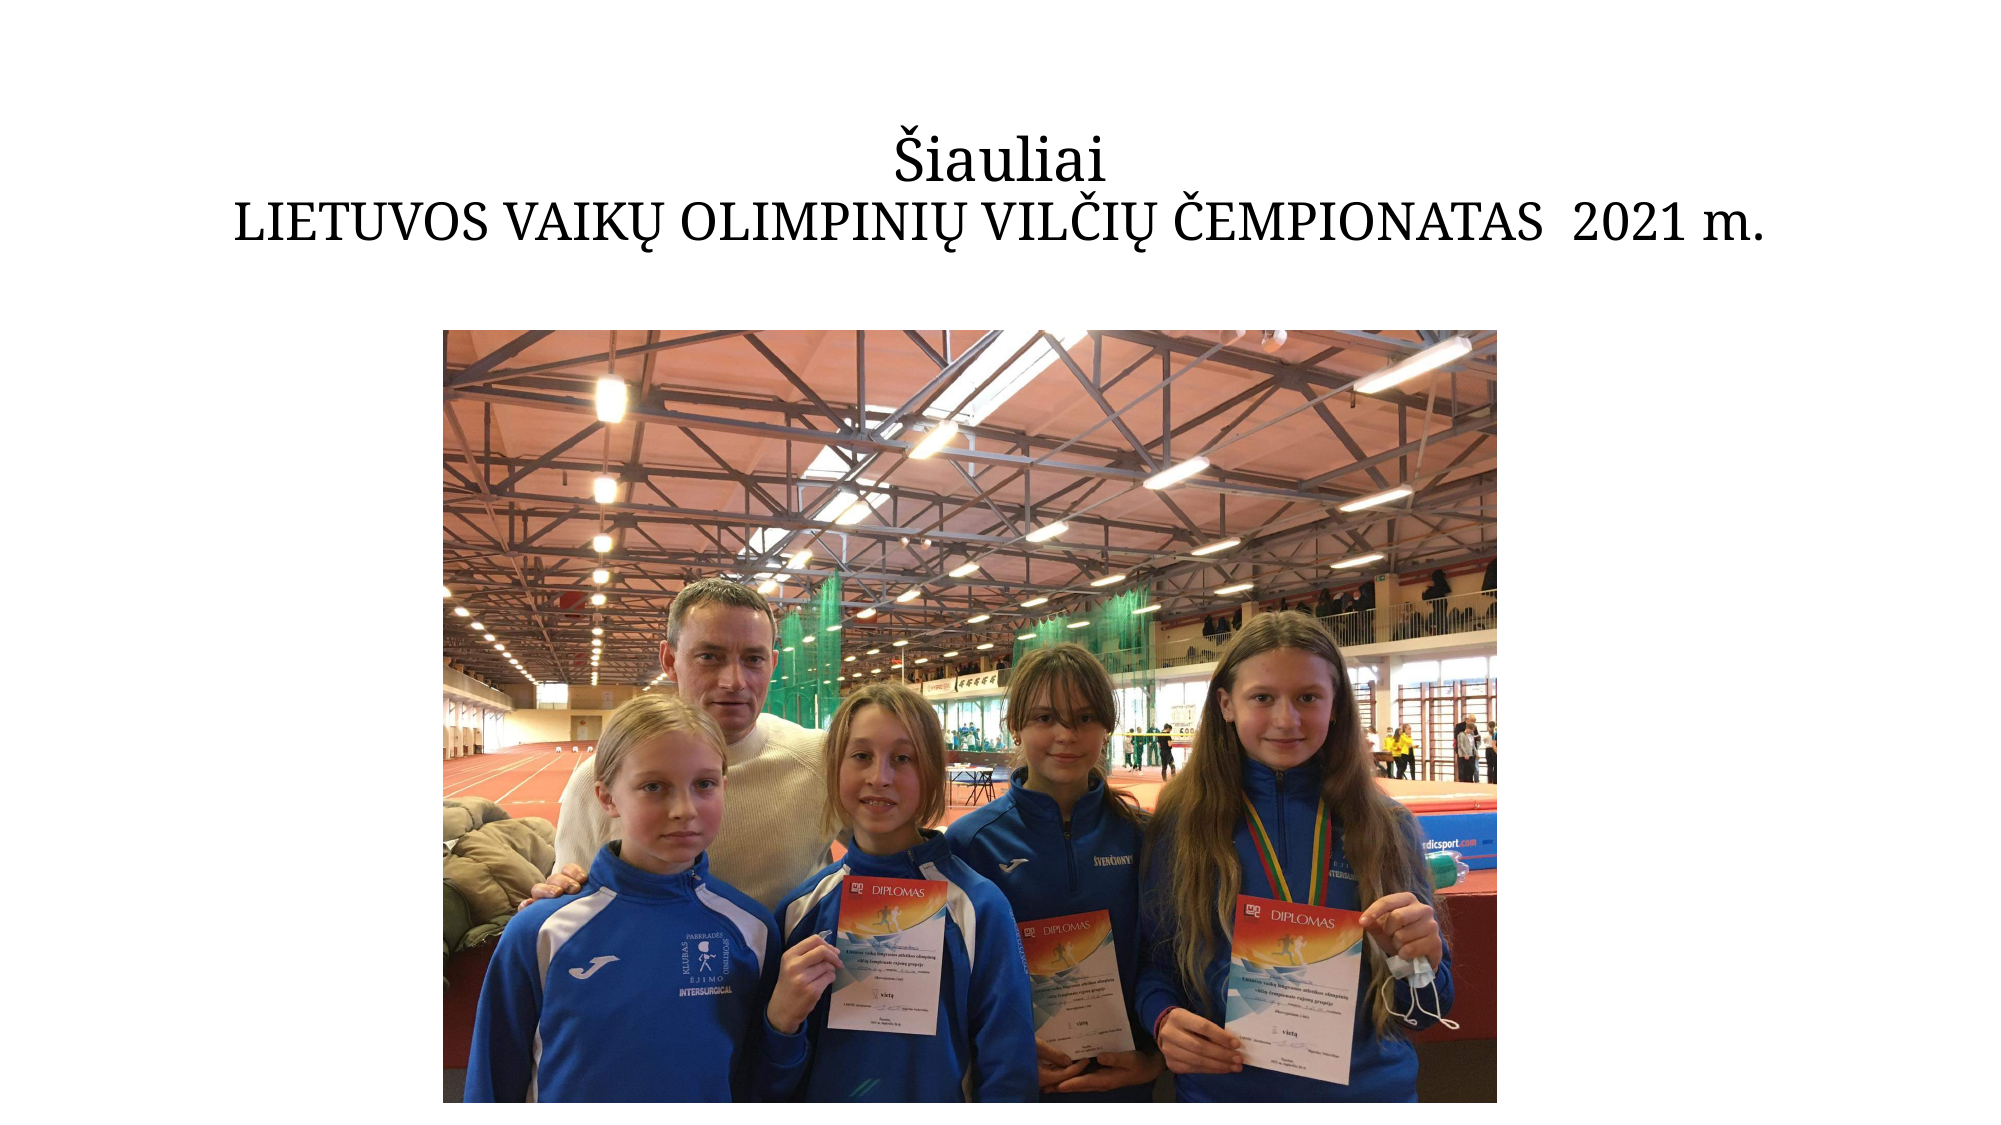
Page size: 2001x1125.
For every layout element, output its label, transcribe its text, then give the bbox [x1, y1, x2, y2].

title Šiauliai LIETUVOS VAIKŲ OLIMPINIŲ VILČIŲ ČEMPIONATAS 2021 m. [195, 114, 1805, 331]
picture [443, 330, 1497, 1104]
